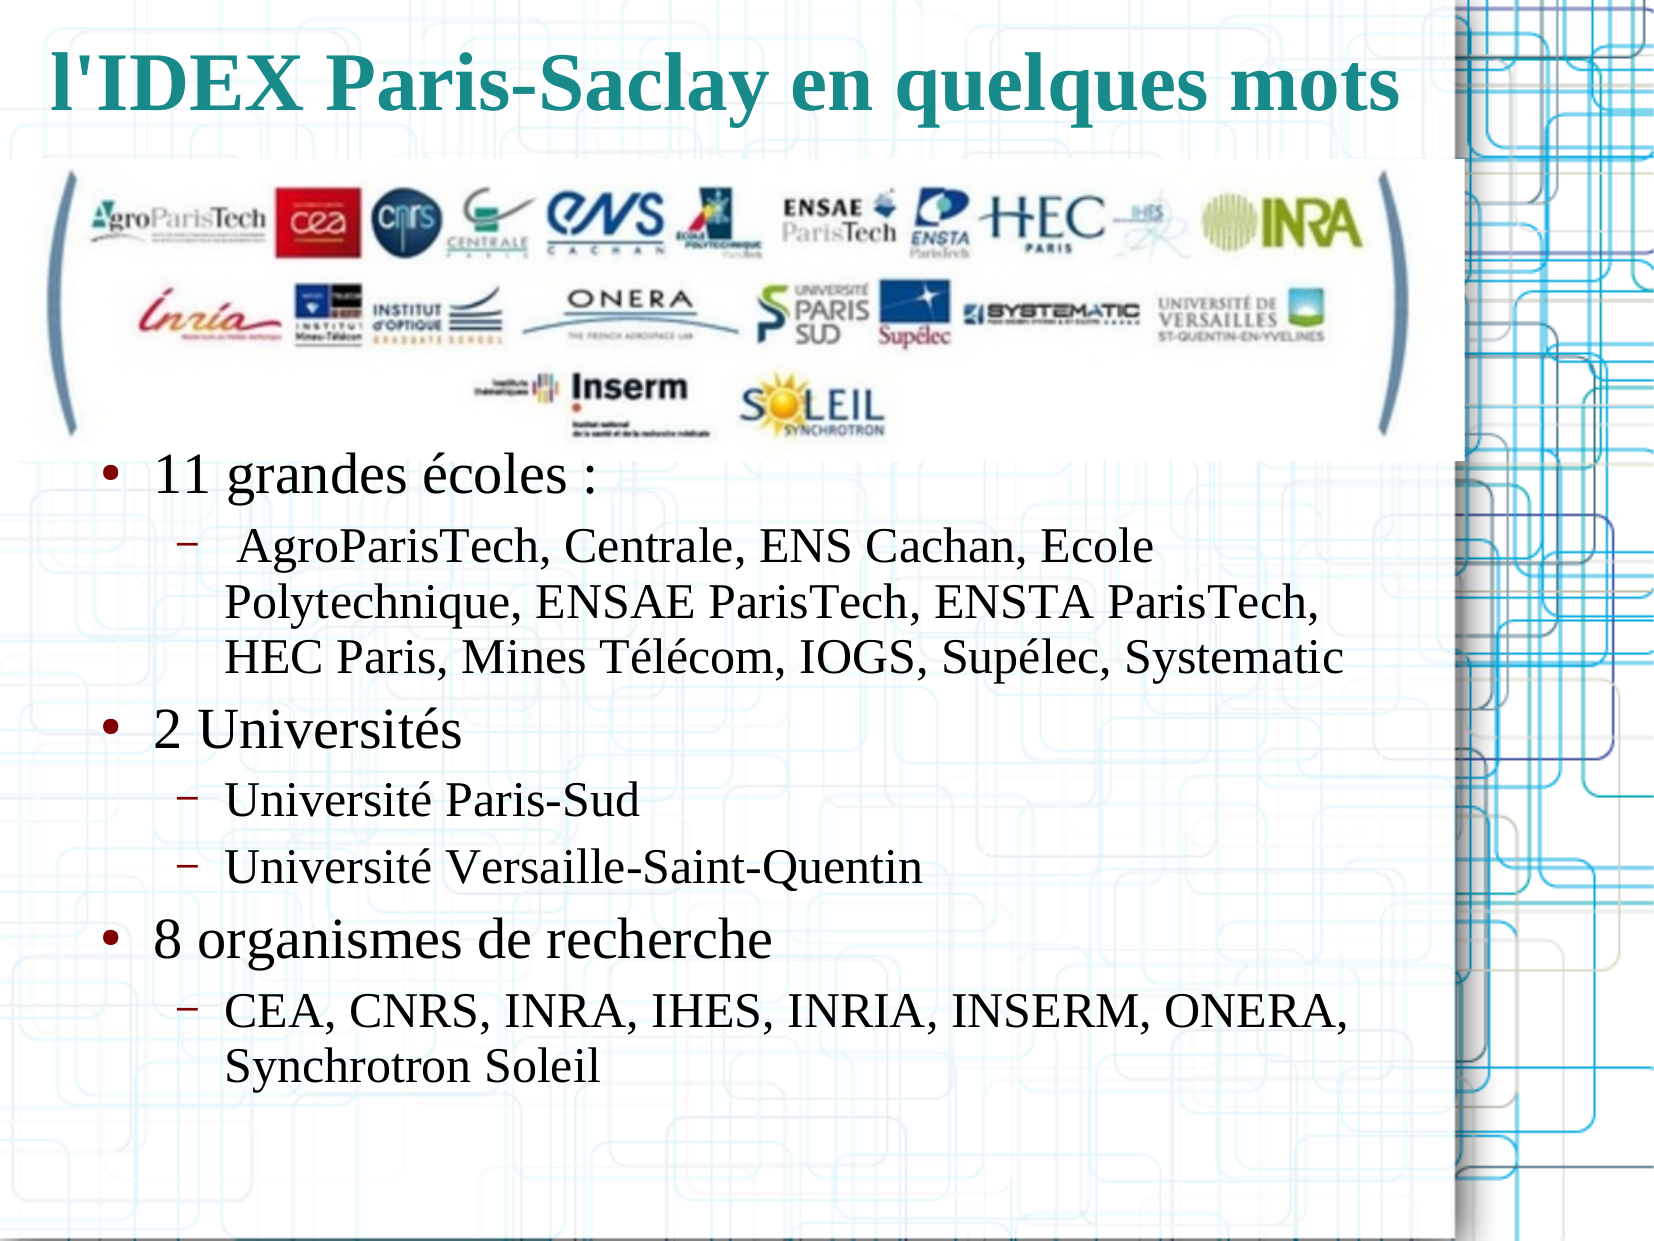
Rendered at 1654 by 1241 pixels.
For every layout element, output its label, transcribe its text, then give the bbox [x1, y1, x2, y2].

title l'IDEX Paris-Saclay en quelques mots [0, 29, 1453, 136]
picture [0, 0, 1654, 1241]
list 11 grandes écoles : AgroParisTech, Centrale, ENS Cachan, Ecole Polytechnique, ENSAE ParisTech, ENSTA ParisTech, HEC Paris, Mines Télécom, IOGS, Supélec, Systematic 2 Universités Université Paris-Sud Université Versaille-Saint-Quentin 8 organismes de recherche CEA, CNRS, INRA, IHES, INRIA, INSERM, ONERA, Synchrotron Soleil [82, 442, 1418, 1229]
